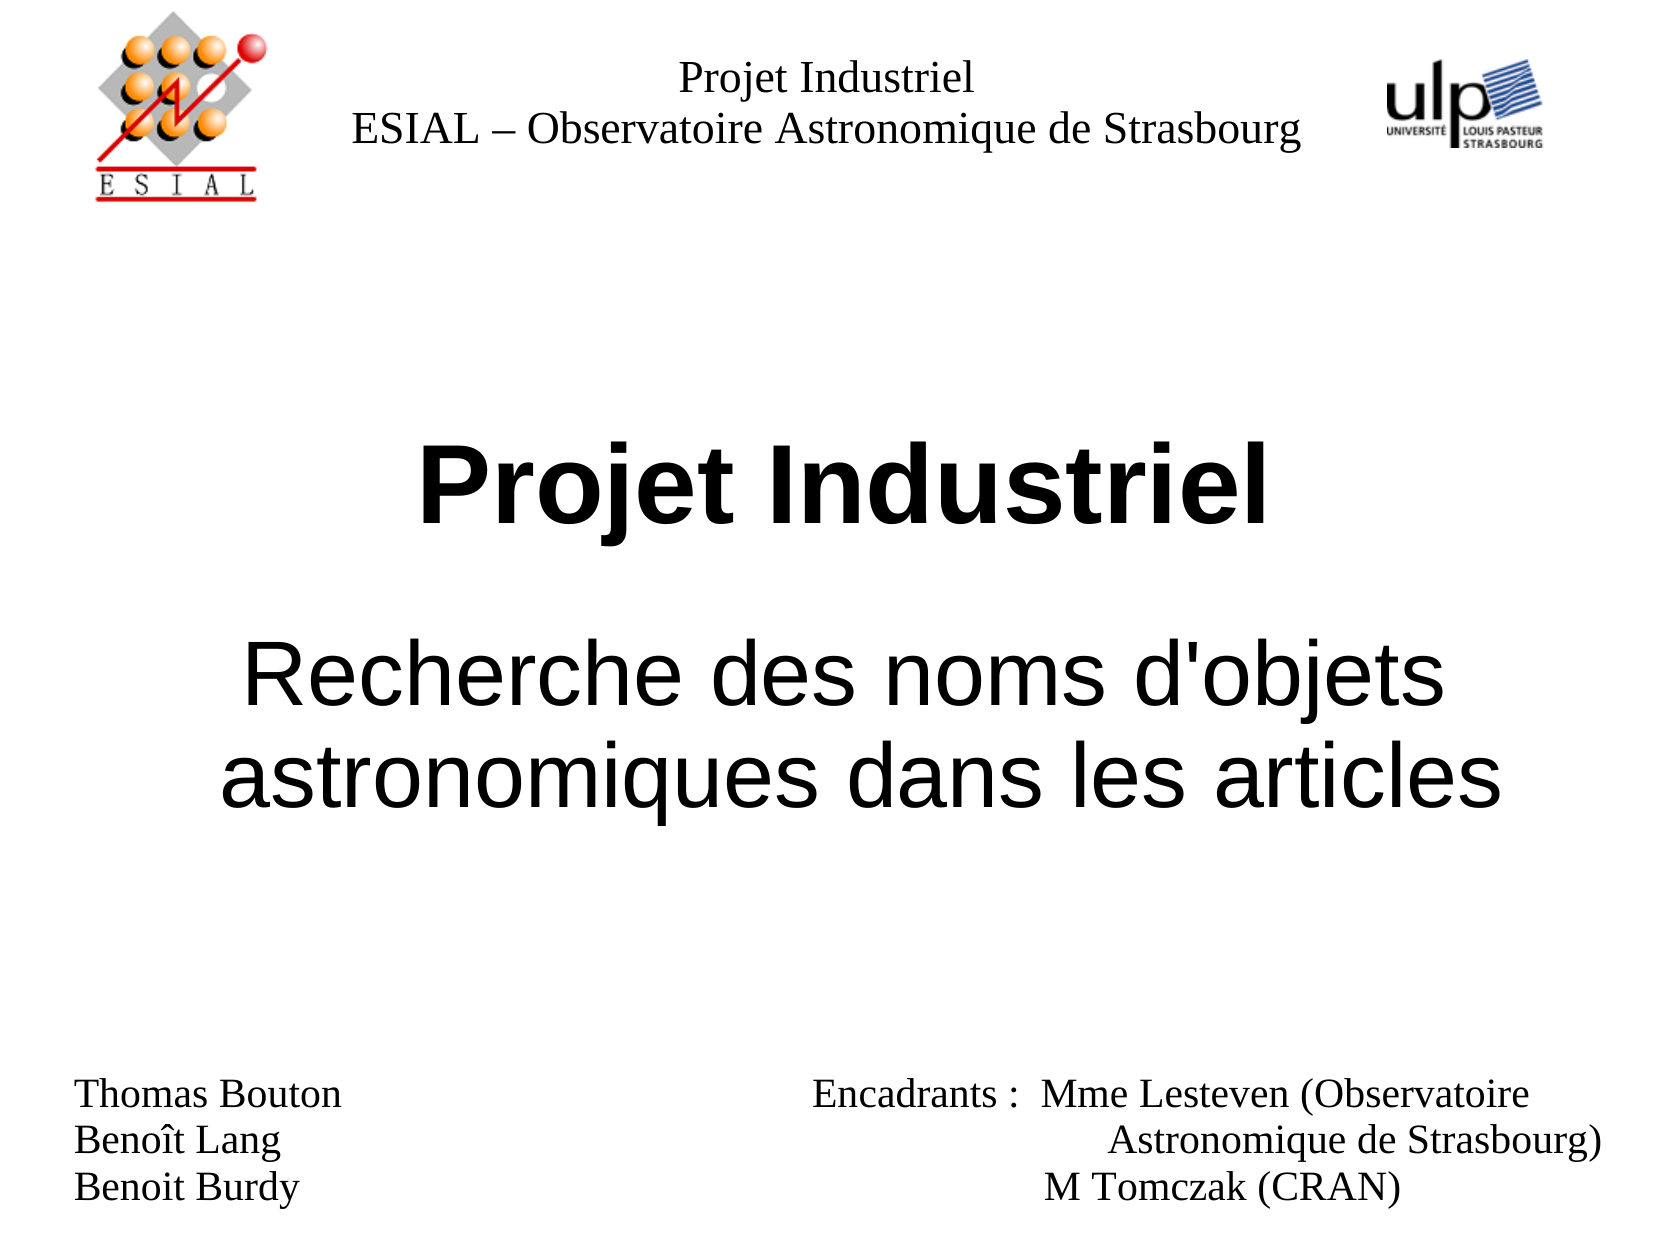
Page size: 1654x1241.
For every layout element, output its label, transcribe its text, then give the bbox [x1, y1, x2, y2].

picture [88, 6, 273, 49]
subtitle Projet Industriel Recherche des noms d'objets astronomiques dans les articles [82, 290, 1571, 1062]
text_box Thomas Bouton Encadrants : Mme Lesteven (Observatoire Benoît Lang Astronomique de Strasbourg) Benoit Burdy M Tomczak (CRAN) [59, 1062, 1625, 1219]
title Projet Industriel ESIAL – Observatoire Astronomique de Strasbourg [82, 49, 1571, 257]
